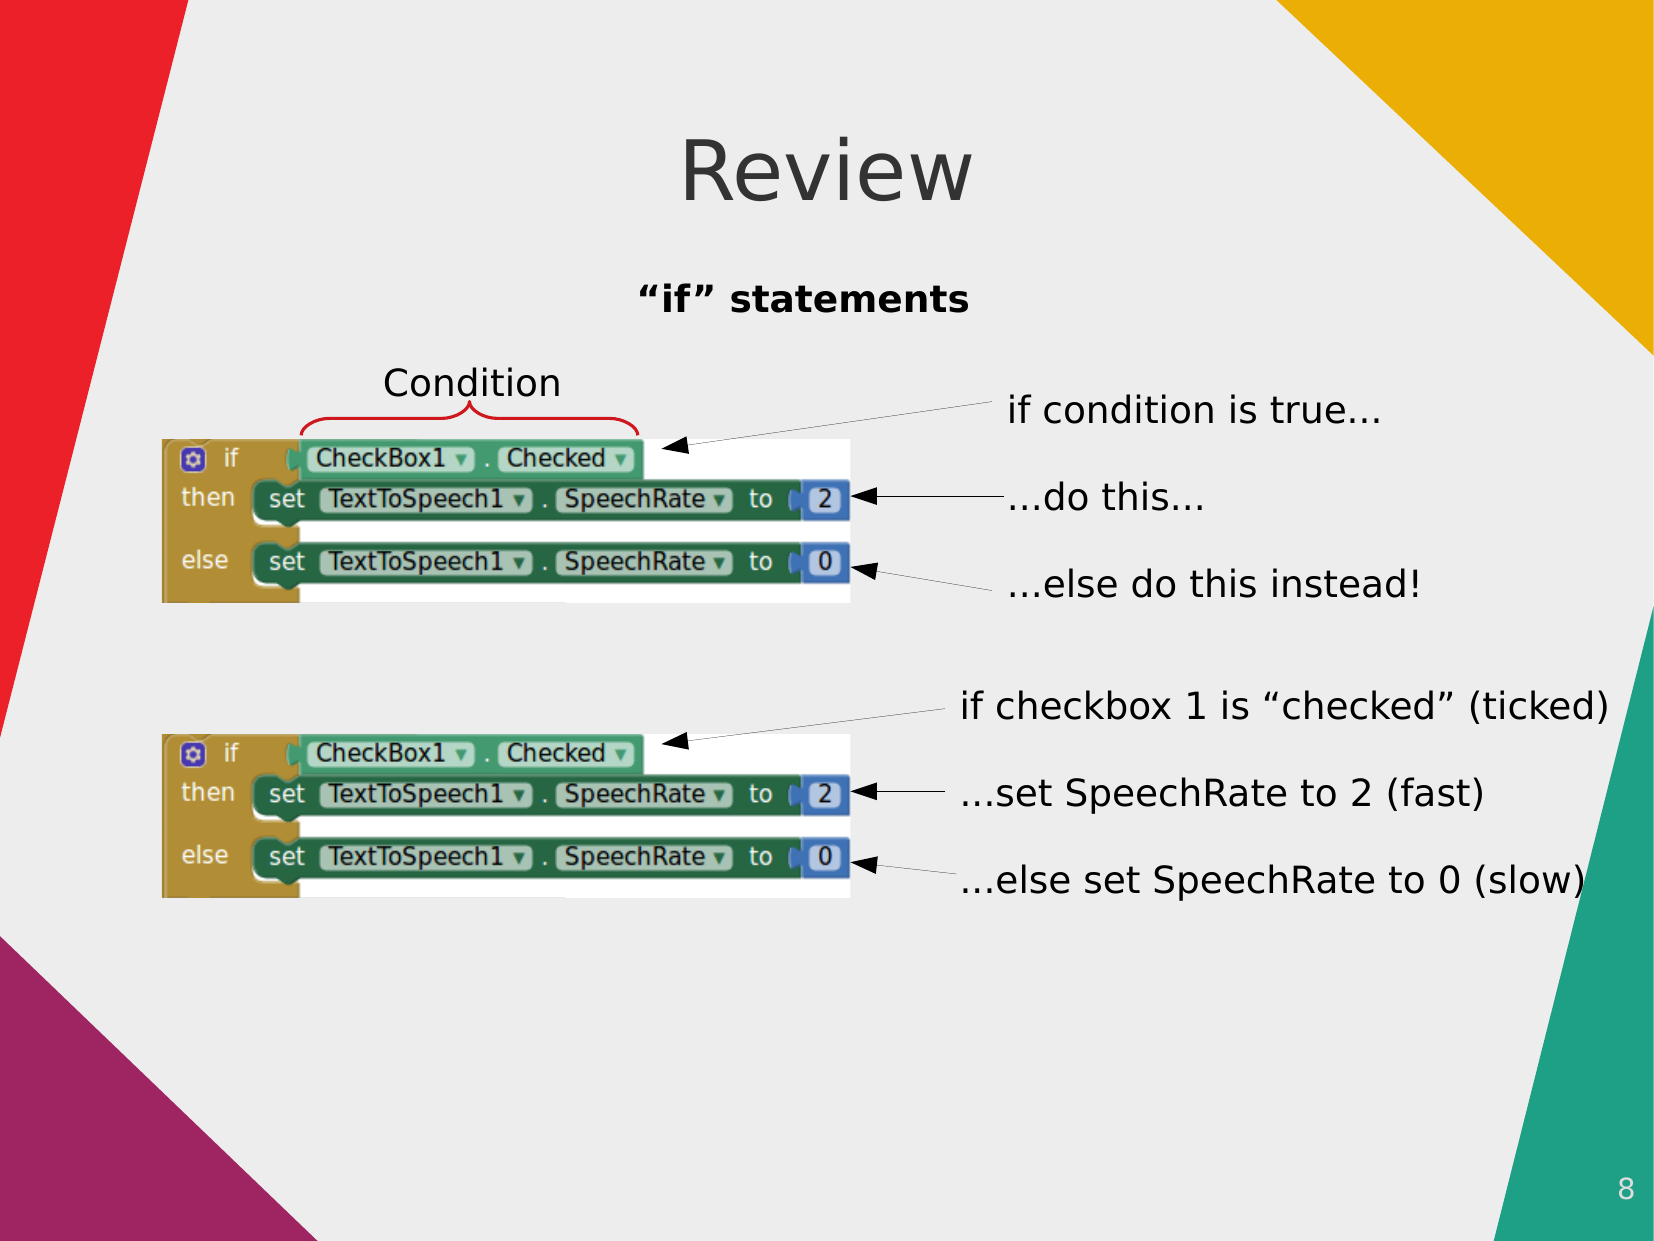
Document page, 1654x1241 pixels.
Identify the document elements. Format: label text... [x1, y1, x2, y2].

picture [161, 439, 851, 603]
picture [161, 734, 851, 898]
picture [688, 734, 733, 740]
text_box “if” statements [448, 270, 1158, 329]
text_box if checkbox 1 is “checked” (ticked) ...set SpeechRate to 2 (fast) ...else set SpeechRate to 0 (slow) [944, 677, 1630, 953]
title Review [114, 73, 1539, 271]
text_box if condition is true... ...do this... ...else do this instead! [992, 381, 1477, 615]
picture [687, 439, 722, 444]
text_box Condition [330, 354, 615, 413]
